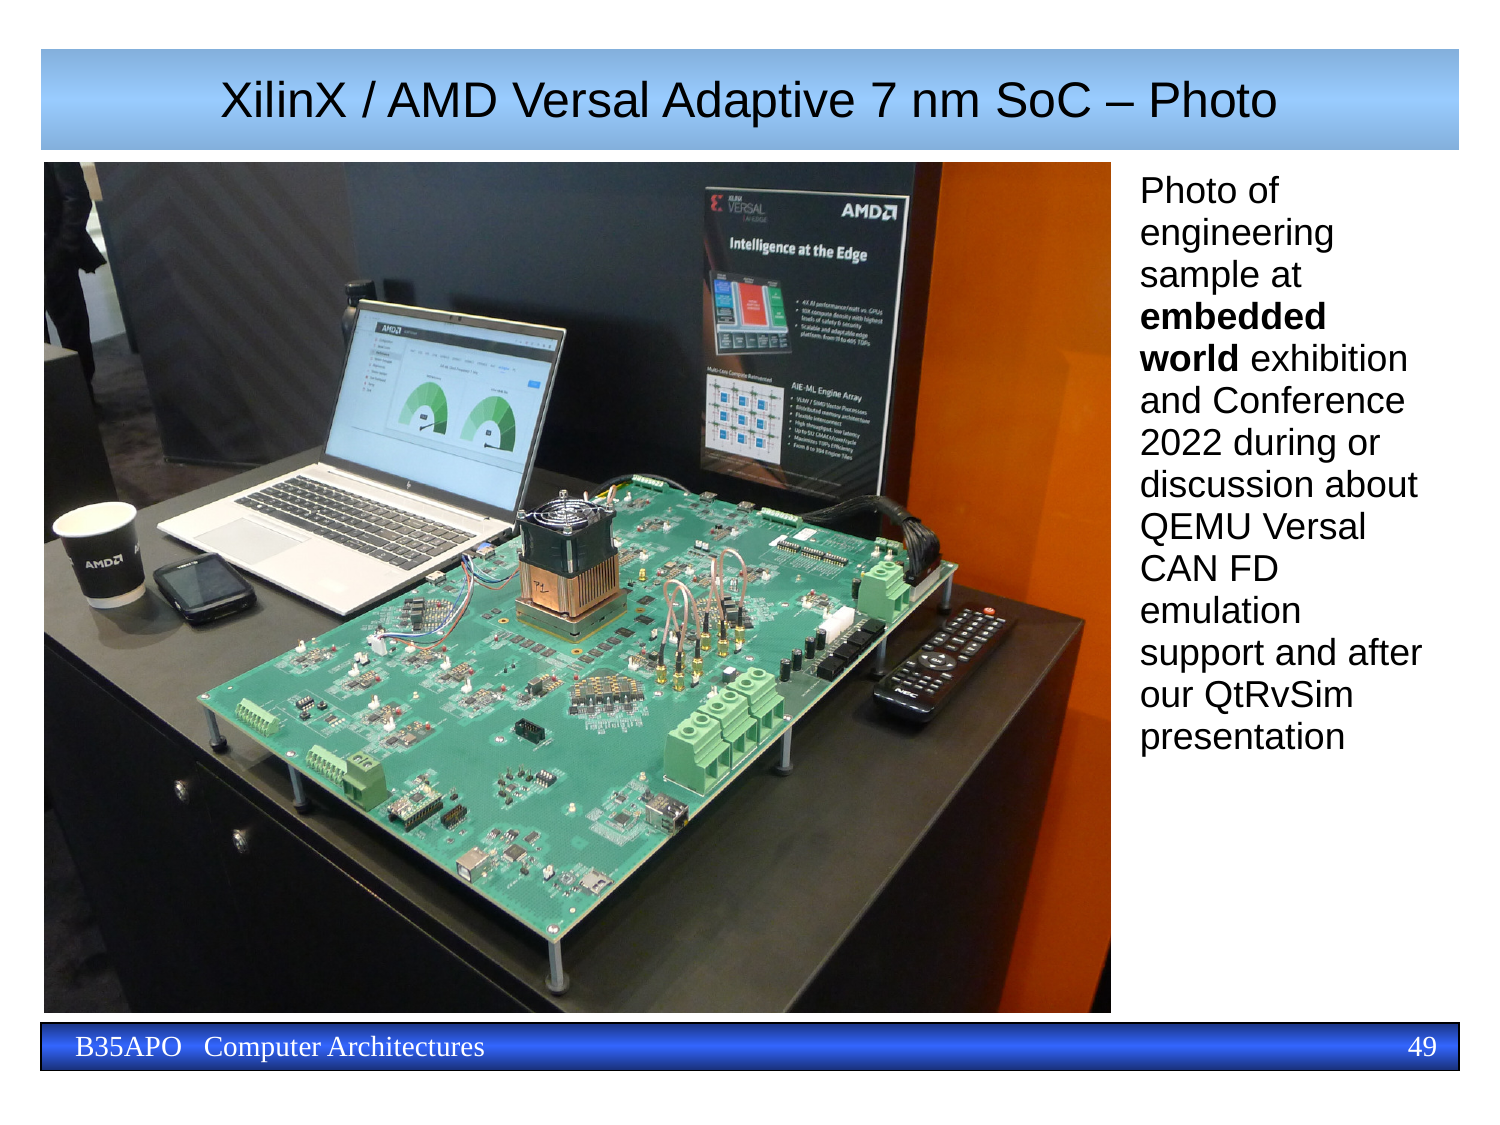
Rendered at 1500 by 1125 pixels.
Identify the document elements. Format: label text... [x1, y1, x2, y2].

title XilinX / AMD Versal Adaptive 7 nm SoC – Photo [41, 49, 1459, 150]
picture [44, 162, 1111, 1013]
text_box Photo of engineering sample at embedded world exhibition and Conference 2022 during or discussion about QEMU Versal CAN FD emulation support and after our QtRvSim presentation [1125, 162, 1450, 938]
